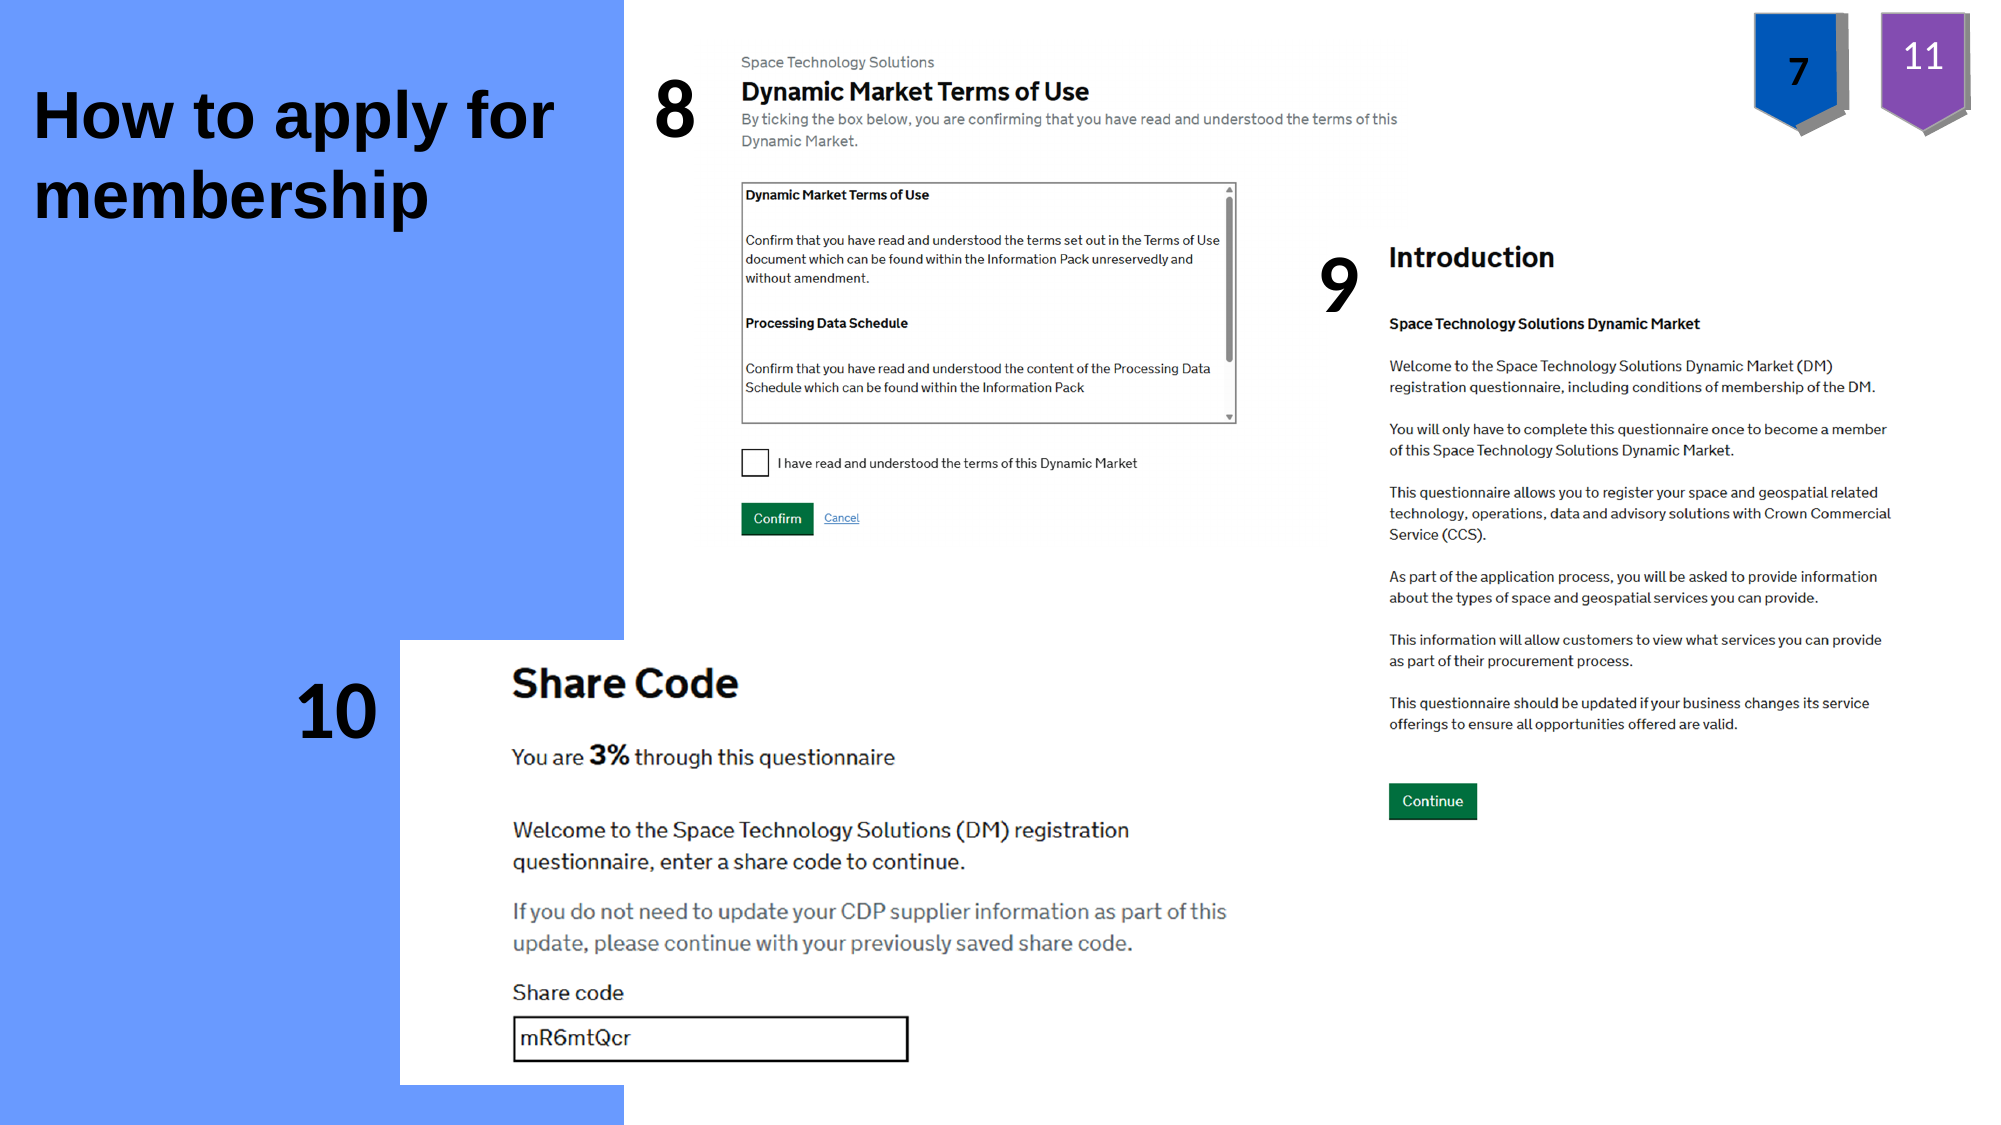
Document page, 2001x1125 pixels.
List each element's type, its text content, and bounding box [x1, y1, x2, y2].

title How to apply for membership [33, 71, 590, 230]
text_box [1754, 13, 1836, 130]
text_box [1881, 89, 1965, 131]
text_box 8 [640, 39, 746, 197]
text_box 9 [1302, 214, 1408, 372]
text_box 11 [1881, 13, 1965, 89]
picture [694, 39, 1923, 827]
text_box 7 [1773, 28, 1819, 99]
text_box 10 [278, 640, 401, 798]
picture [400, 640, 1268, 1085]
